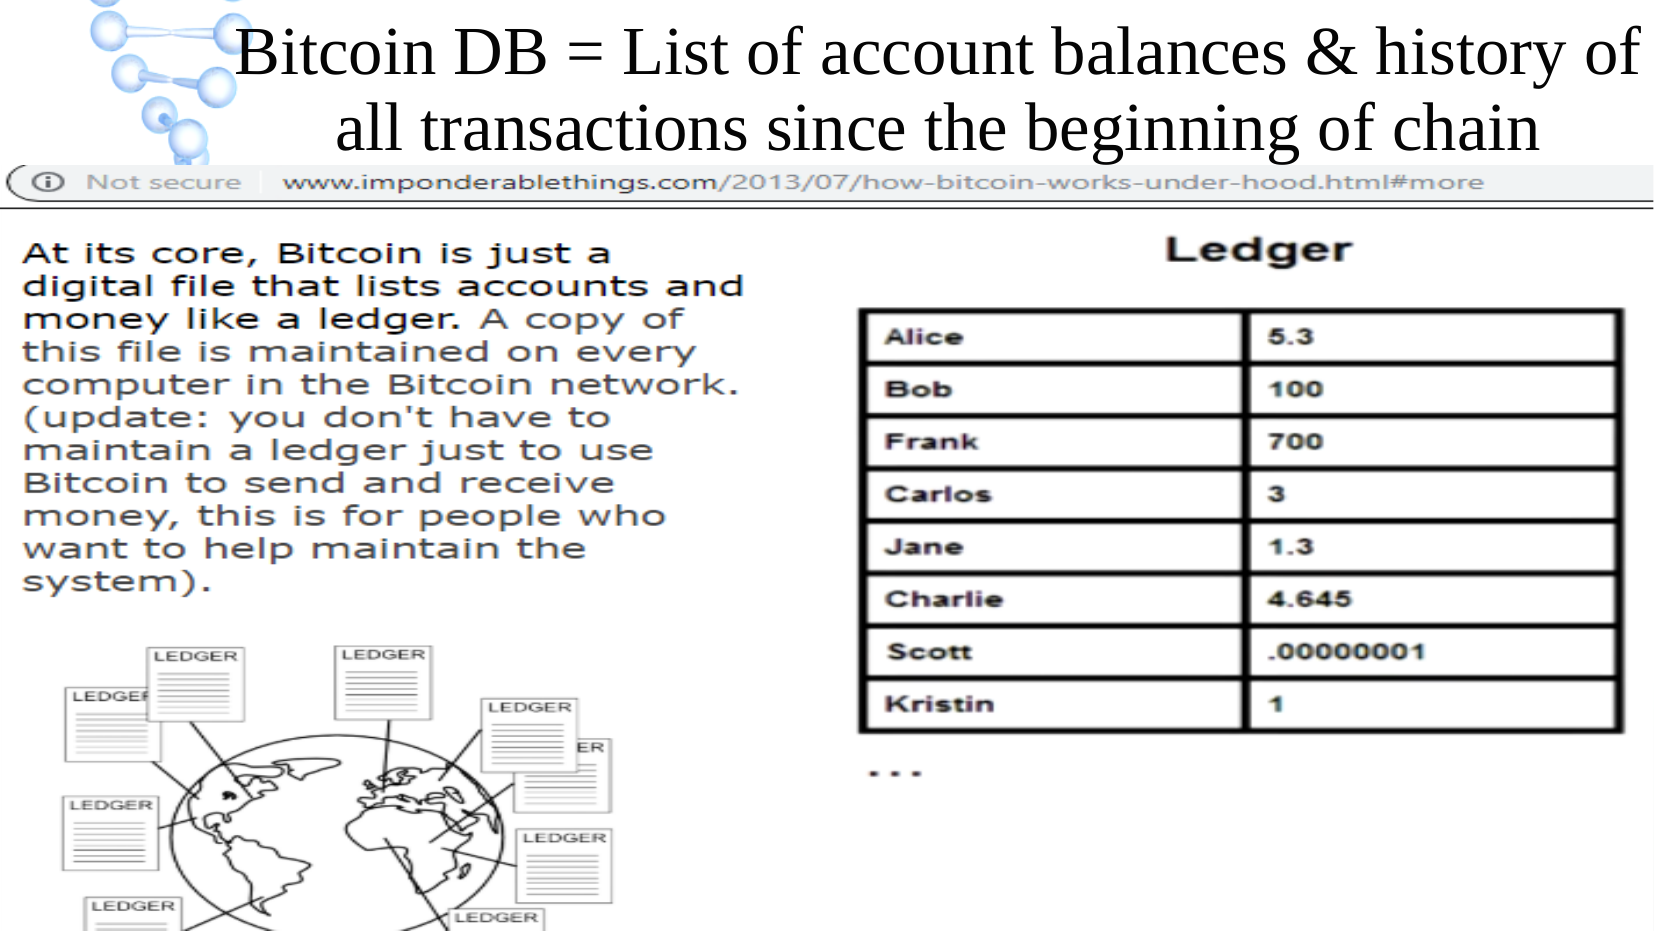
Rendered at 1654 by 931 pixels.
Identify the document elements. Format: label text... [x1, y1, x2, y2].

title Bitcoin DB = List of account balances & history of all transactions since the beginning of chain [224, 0, 1654, 165]
picture [0, 0, 1654, 931]
